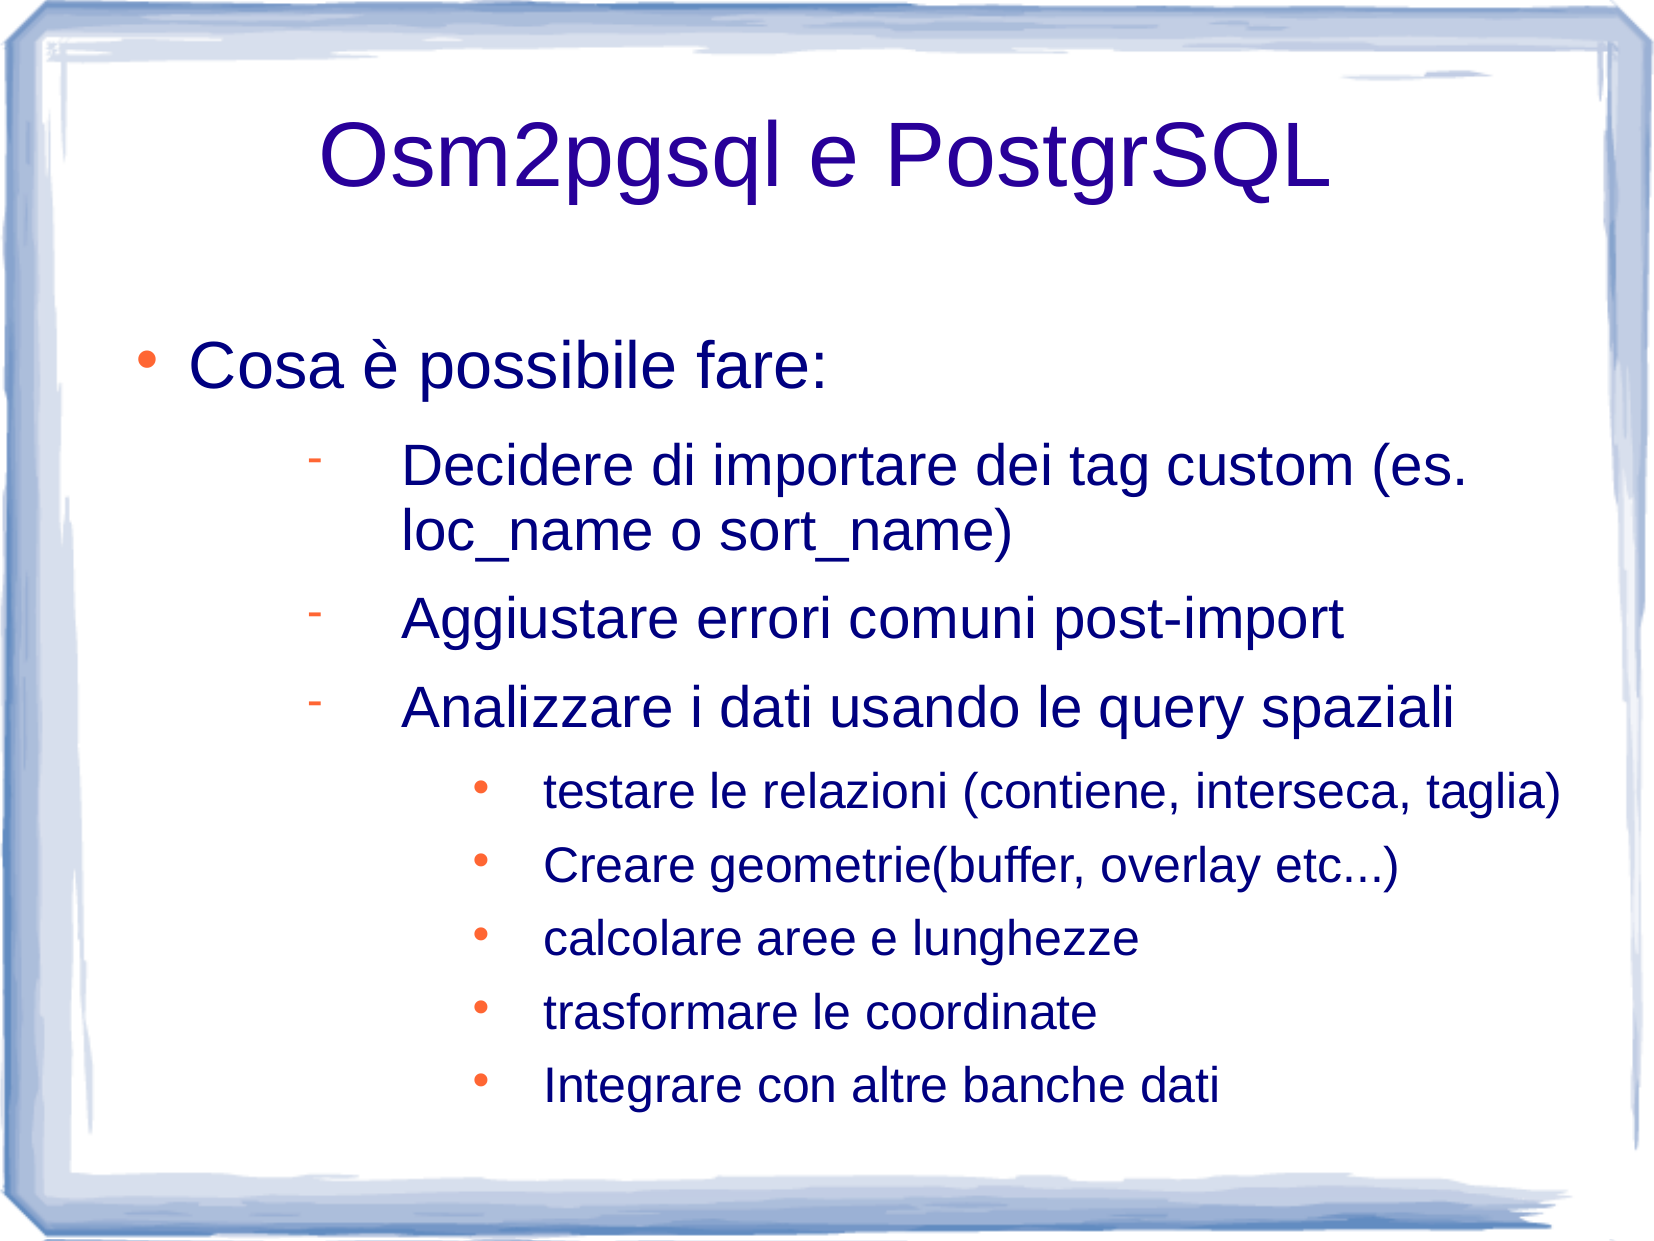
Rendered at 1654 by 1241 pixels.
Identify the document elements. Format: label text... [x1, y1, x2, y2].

picture [0, 0, 1654, 1241]
list Cosa è possibile fare: Decidere di importare dei tag custom (es. loc_name o sort_name) Aggiustare errori comuni post-import Analizzare i dati usando le query spaziali testare le relazioni (contiene, interseca, taglia) Creare geometrie(buffer, overlay etc...) calcolare aree e lunghezze trasformare le coordinate Integrare con altre banche dati [118, 324, 1571, 1129]
title Osm2pgsql e PostgrSQL [82, 56, 1571, 249]
